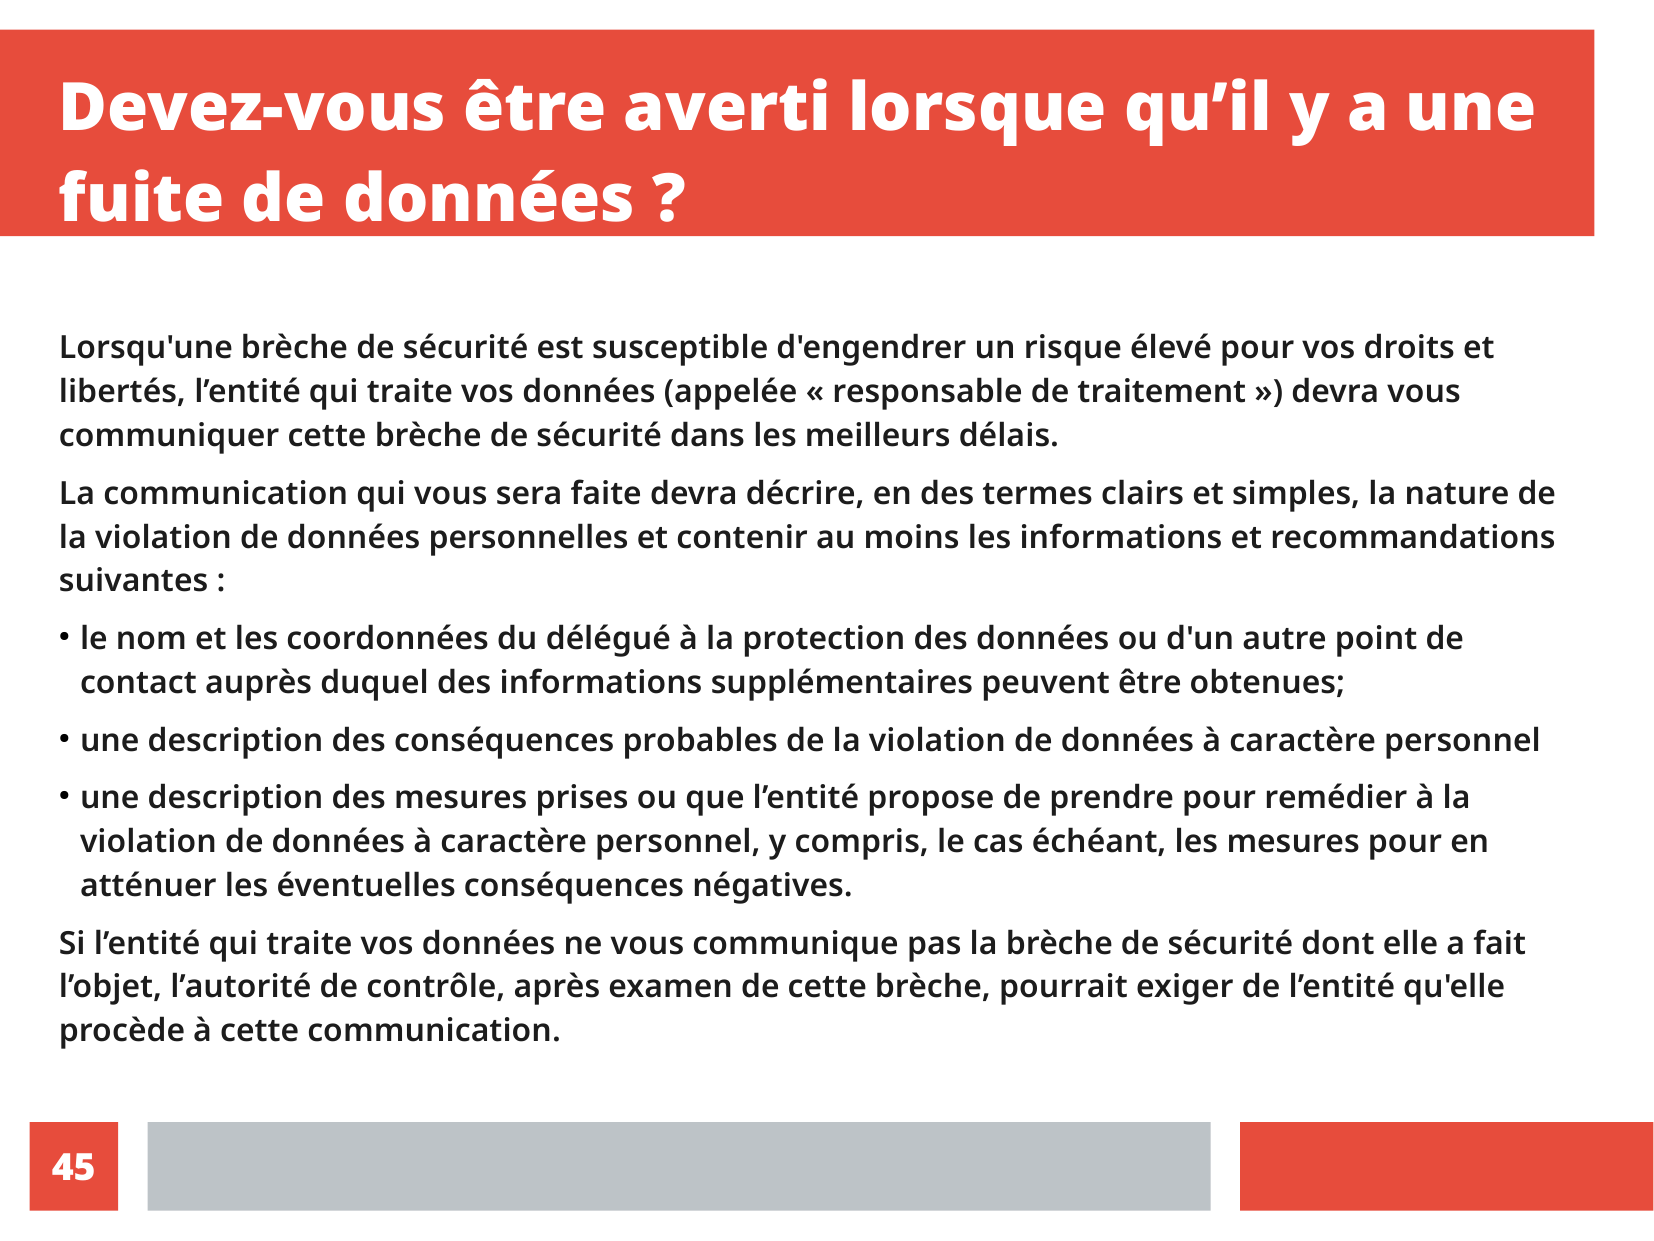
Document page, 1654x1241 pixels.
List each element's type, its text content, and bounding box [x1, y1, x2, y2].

list Lorsqu'une brèche de sécurité est susceptible d'engendrer un risque élevé pour vos droits et libertés, l’entité qui traite vos données (appelée « responsable de traitement ») devra vous communiquer cette brèche de sécurité dans les meilleurs délais. La communication qui vous sera faite devra décrire, en des termes clairs et simples, la nature de la violation de données personnelles et contenir au moins les informations et recommandations suivantes : le nom et les coordonnées du délégué à la protection des données ou d'un autre point de contact auprès duquel des informations supplémentaires peuvent être obtenues; une description des conséquences probables de la violation de données à caractère personnel une description des mesures prises ou que l’entité propose de prendre pour remédier à la violation de données à caractère personnel, y compris, le cas échéant, les mesures pour en atténuer les éventuelles conséquences négatives. Si l’entité qui traite vos données ne vous communique pas la brèche de sécurité dont elle a fait l’objet, l’autorité de contrôle, après examen de cette brèche, pourrait exiger de l’entité qu'elle procède à cette communication. [59, 324, 1565, 1093]
title Devez-vous être averti lorsque qu’il y a une fuite de données ? [59, 59, 1595, 207]
